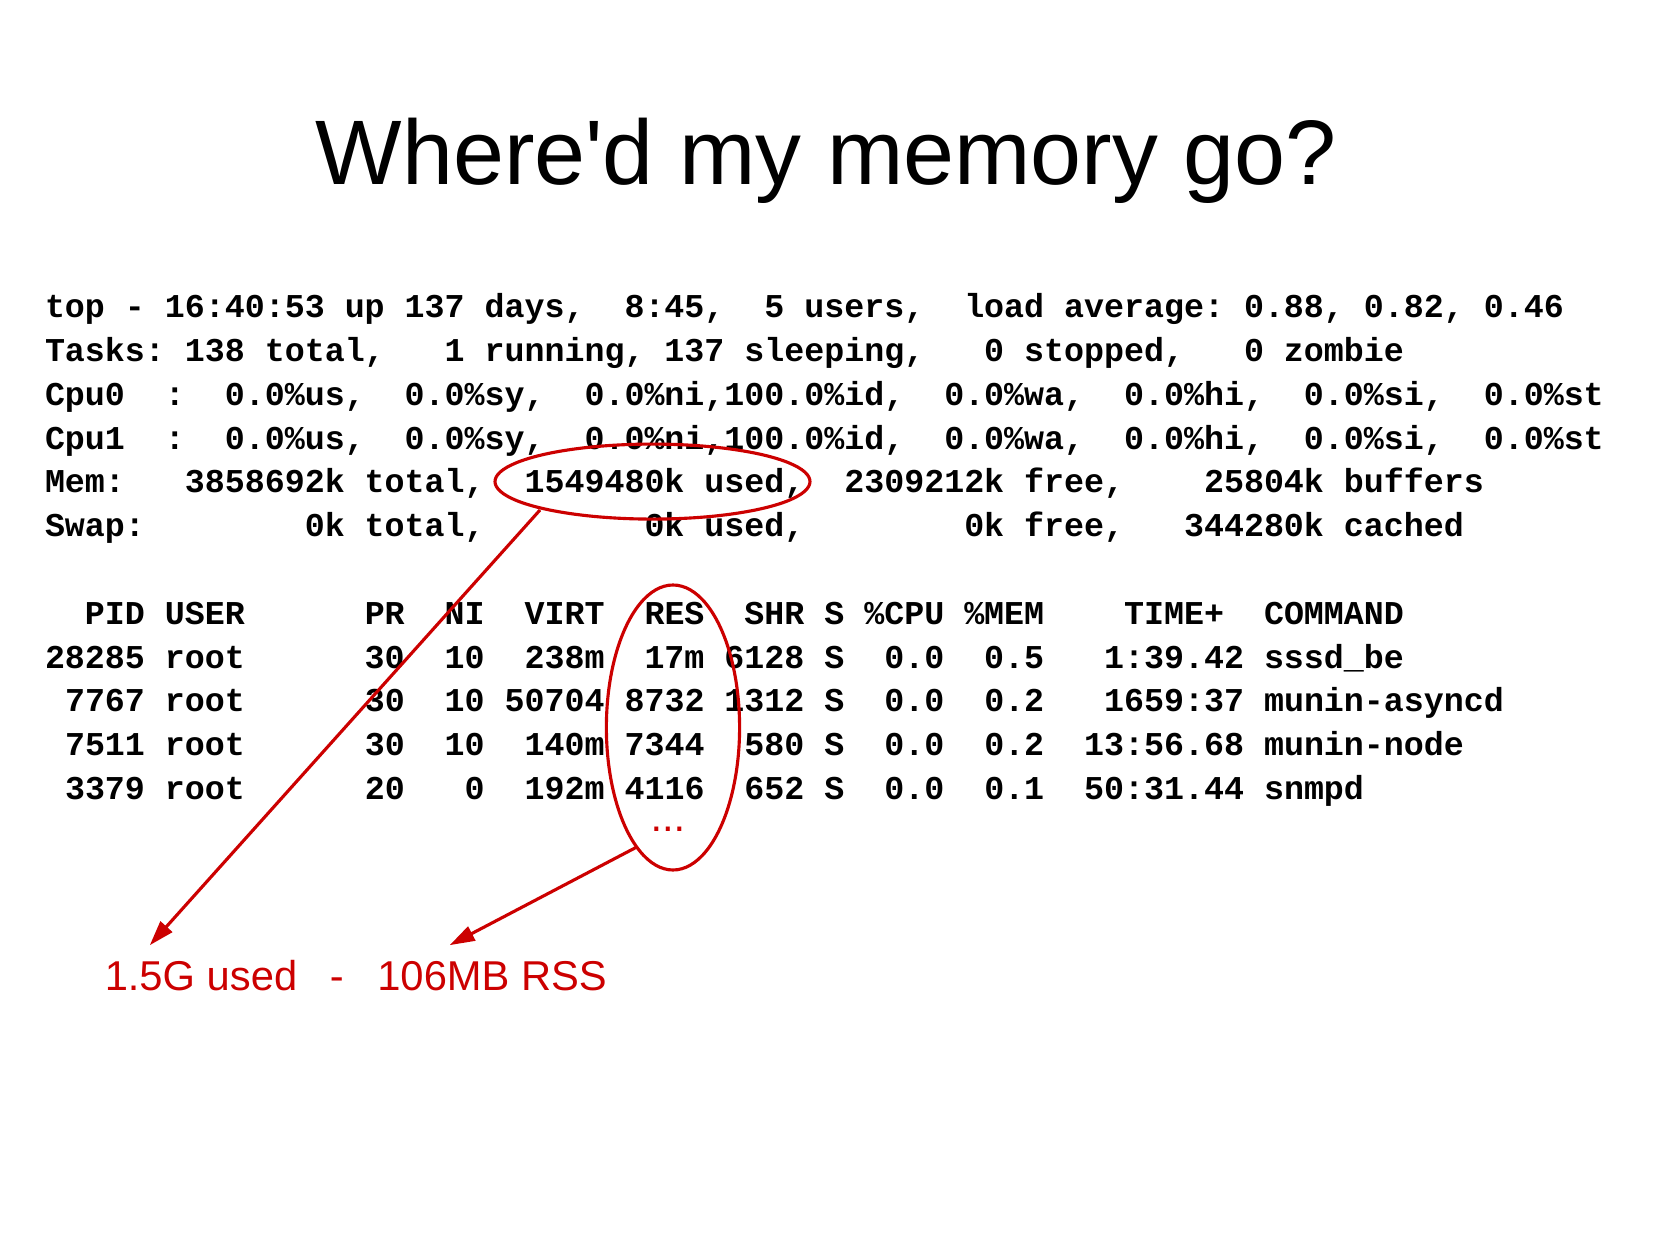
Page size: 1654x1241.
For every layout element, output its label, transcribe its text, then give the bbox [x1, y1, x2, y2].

list top - 16:40:53 up 137 days, 8:45, 5 users, load average: 0.88, 0.82, 0.46 Tasks: 138 total, 1 running, 137 sleeping, 0 stopped, 0 zombie Cpu0 : 0.0%us, 0.0%sy, 0.0%ni,100.0%id, 0.0%wa, 0.0%hi, 0.0%si, 0.0%st Cpu1 : 0.0%us, 0.0%sy, 0.0%ni,100.0%id, 0.0%wa, 0.0%hi, 0.0%si, 0.0%st Mem: 3858692k total, 1549480k used, 2309212k free, 25804k buffers Swap: 0k total, 0k used, 0k free, 344280k cached PID USER PR NI VIRT RES SHR S %CPU %MEM TIME+ COMMAND 28285 root 30 10 238m 17m 6128 S 0.0 0.5 1:39.42 sssd_be 7767 root 30 10 50704 8732 1312 S 0.0 0.2 1659:37 munin-asyncd 7511 root 30 10 140m 7344 580 S 0.0 0.2 13:56.68 munin-node 3379 root 20 0 192m 4116 652 S 0.0 0.1 50:31.44 snmpd [608, 587, 738, 868]
text_box 106MB RSS [362, 945, 622, 1007]
list top - 16:40:53 up 137 days, 8:45, 5 users, load average: 0.88, 0.82, 0.46 Tasks: 138 total, 1 running, 137 sleeping, 0 stopped, 0 zombie Cpu0 : 0.0%us, 0.0%sy, 0.0%ni,100.0%id, 0.0%wa, 0.0%hi, 0.0%si, 0.0%st Cpu1 : 0.0%us, 0.0%sy, 0.0%ni,100.0%id, 0.0%wa, 0.0%hi, 0.0%si, 0.0%st Mem: 3858692k total, 1549480k used, 2309212k free, 25804k buffers Swap: 0k total, 0k used, 0k free, 344280k cached PID USER PR NI VIRT RES SHR S %CPU %MEM TIME+ COMMAND 28285 root 30 10 238m 17m 6128 S 0.0 0.5 1:39.42 sssd_be 7767 root 30 10 50704 8732 1312 S 0.0 0.2 1659:37 munin-asyncd 7511 root 30 10 140m 7344 580 S 0.0 0.2 13:56.68 munin-node 3379 root 20 0 192m 4116 652 S 0.0 0.1 50:31.44 snmpd [497, 446, 808, 517]
text_box - [315, 945, 359, 1007]
text_box 1.5G used [90, 945, 315, 1007]
list top - 16:40:53 up 137 days, 8:45, 5 users, load average: 0.88, 0.82, 0.46 Tasks: 138 total, 1 running, 137 sleeping, 0 stopped, 0 zombie Cpu0 : 0.0%us, 0.0%sy, 0.0%ni,100.0%id, 0.0%wa, 0.0%hi, 0.0%si, 0.0%st Cpu1 : 0.0%us, 0.0%sy, 0.0%ni,100.0%id, 0.0%wa, 0.0%hi, 0.0%si, 0.0%st Mem: 3858692k total, 1549480k used, 2309212k free, 25804k buffers Swap: 0k total, 0k used, 0k free, 344280k cached PID USER PR NI VIRT RES SHR S %CPU %MEM TIME+ COMMAND 28285 root 30 10 238m 17m 6128 S 0.0 0.5 1:39.42 sssd_be 7767 root 30 10 50704 8732 1312 S 0.0 0.2 1659:37 munin-asyncd 7511 root 30 10 140m 7344 580 S 0.0 0.2 13:56.68 munin-node 3379 root 20 0 192m 4116 652 S 0.0 0.1 50:31.44 snmpd [45, 290, 1606, 882]
title Where'd my memory go? [82, 49, 1571, 257]
text_box ... [635, 785, 701, 848]
